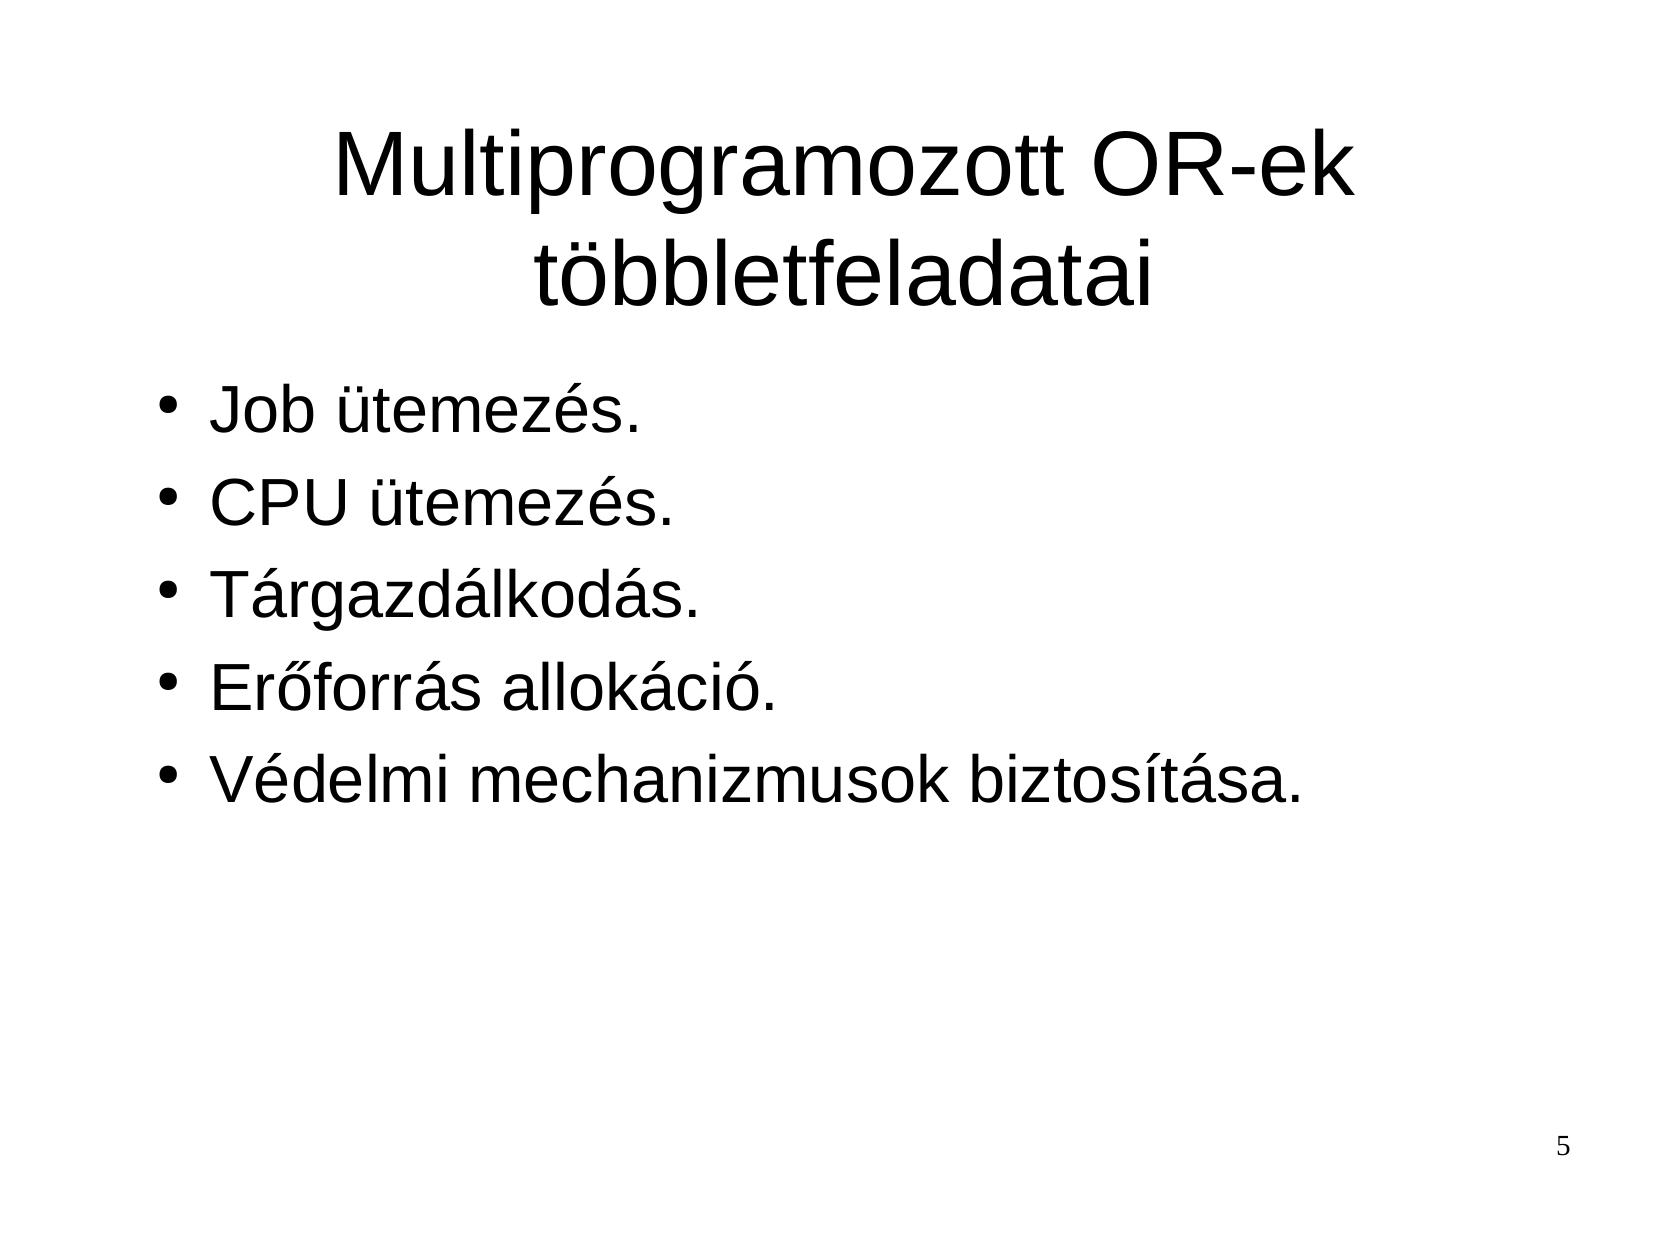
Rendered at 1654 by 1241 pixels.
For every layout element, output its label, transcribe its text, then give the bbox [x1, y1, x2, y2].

title Multiprogramozott OR-ek többletfeladatai [124, 110, 1530, 317]
list Job ütemezés. CPU ütemezés. Tárgazdálkodás. Erőforrás allokáció. Védelmi mechanizmusok biztosítása. [124, 358, 1530, 1103]
